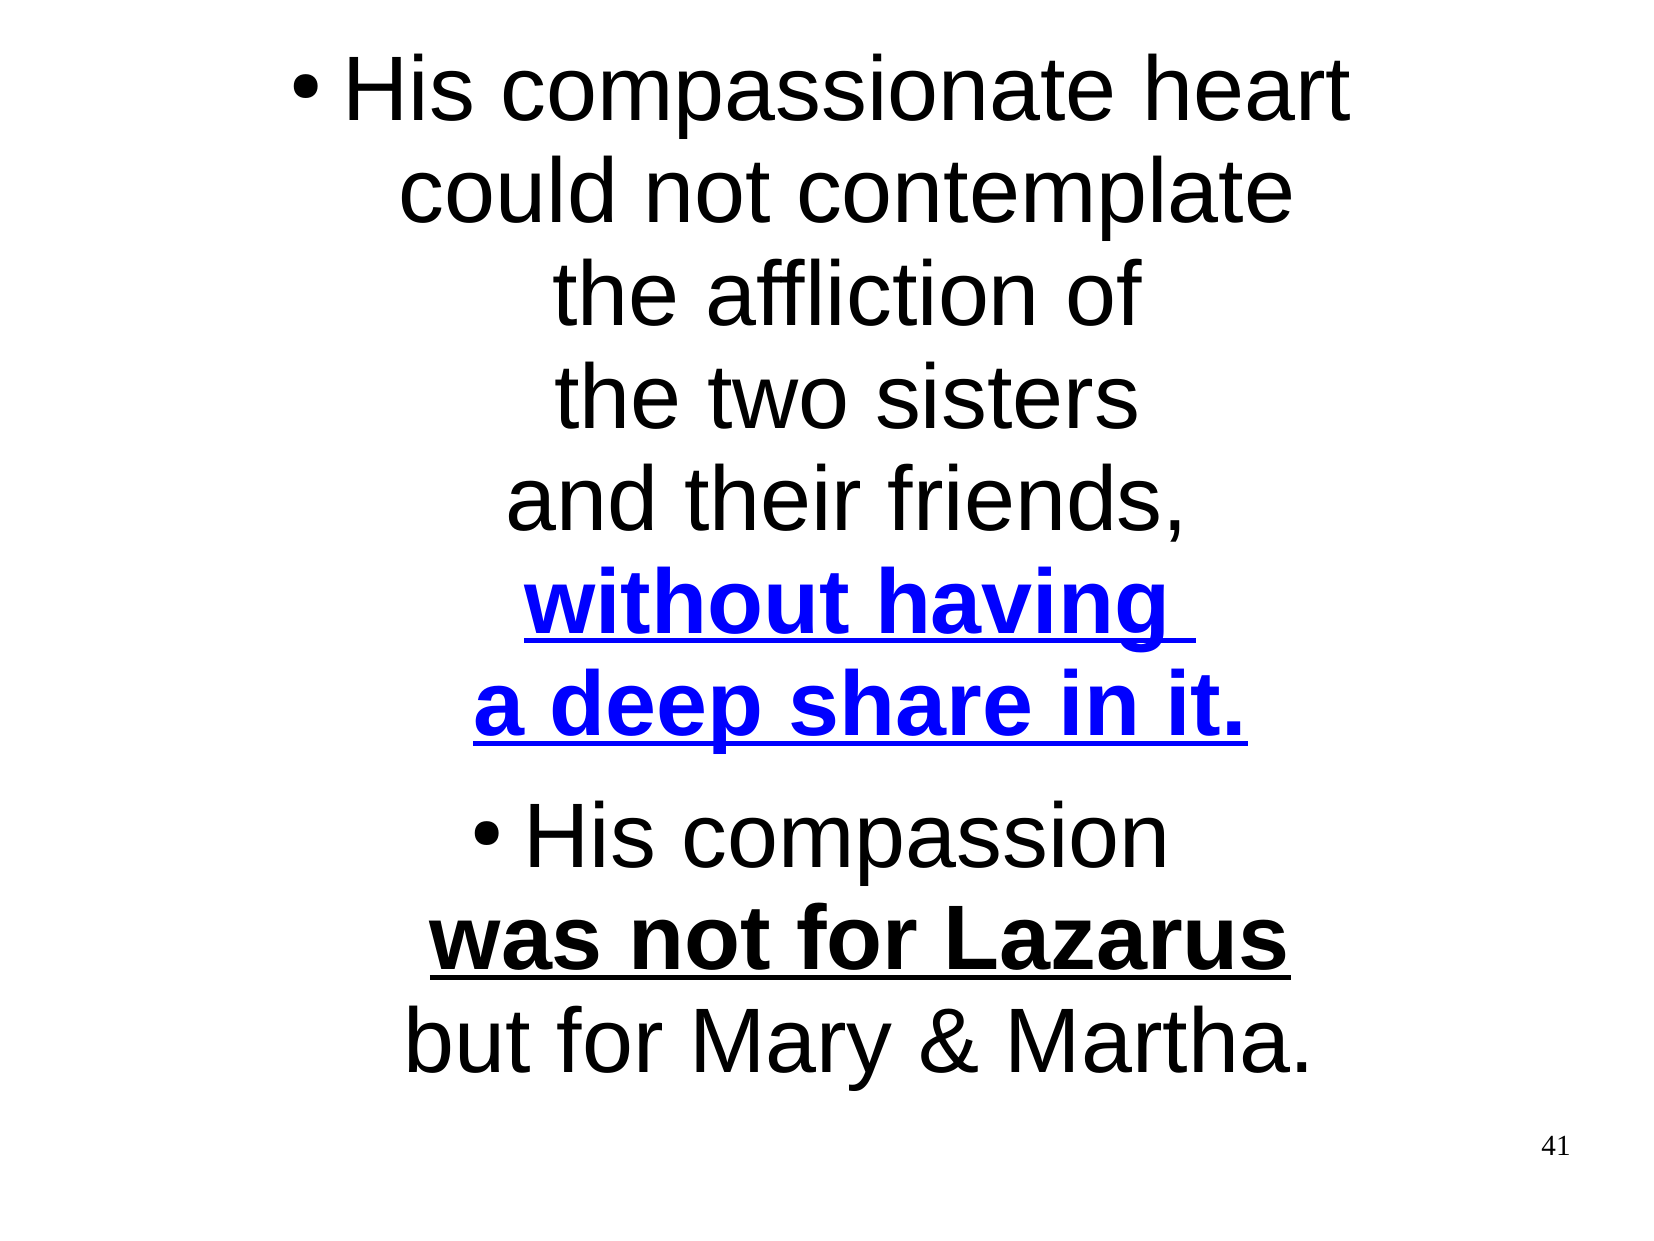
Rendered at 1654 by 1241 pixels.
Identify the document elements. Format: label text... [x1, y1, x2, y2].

list His compassionate heart could not contemplate the affliction of the two sisters and their friends, without having a deep share in it. His compassion was not for Lazarus but for Mary & Martha. [37, 37, 1613, 1201]
